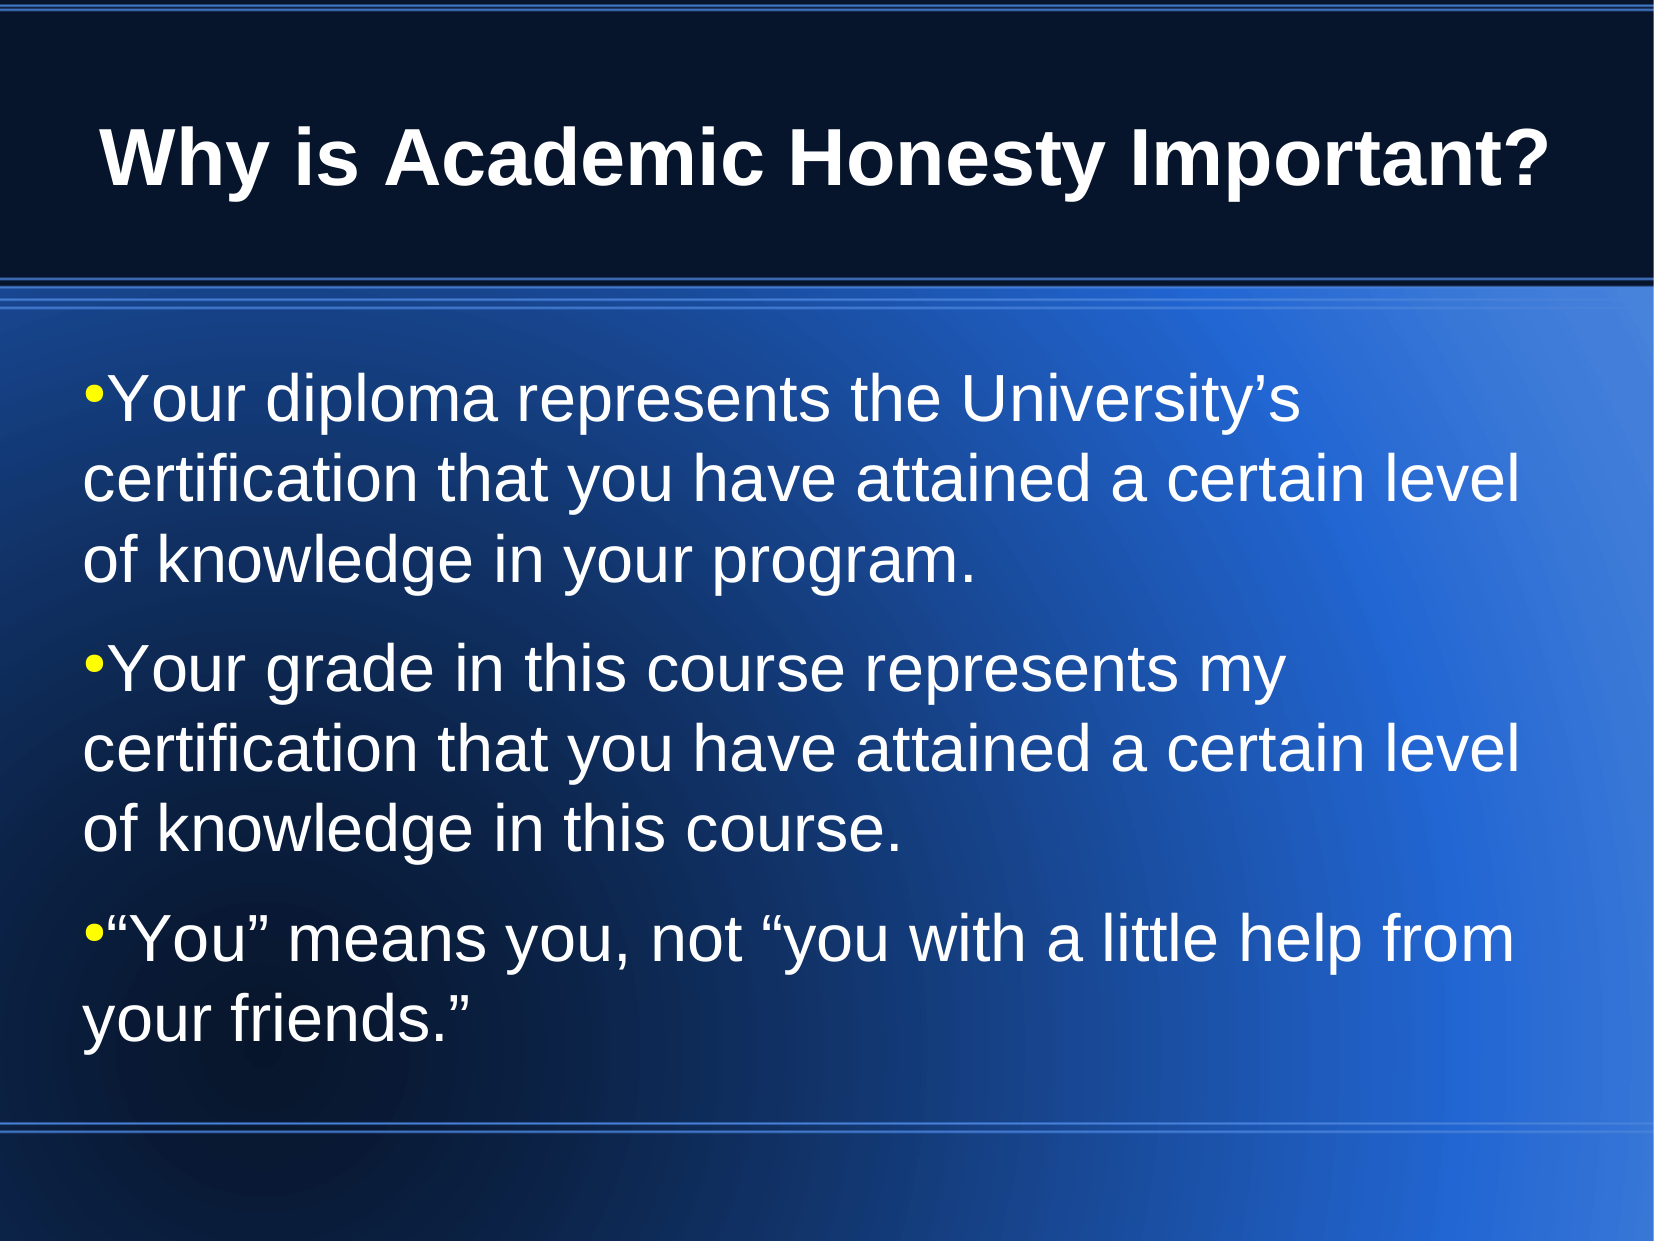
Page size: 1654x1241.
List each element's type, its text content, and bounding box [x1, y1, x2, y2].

title Why is Academic Honesty Important? [82, 49, 1571, 257]
list Your diploma represents the University’s certification that you have attained a certain level of knowledge in your program. Your grade in this course represents my certification that you have attained a certain level of knowledge in this course. “You” means you, not “you with a little help from your friends.” [82, 355, 1571, 1060]
